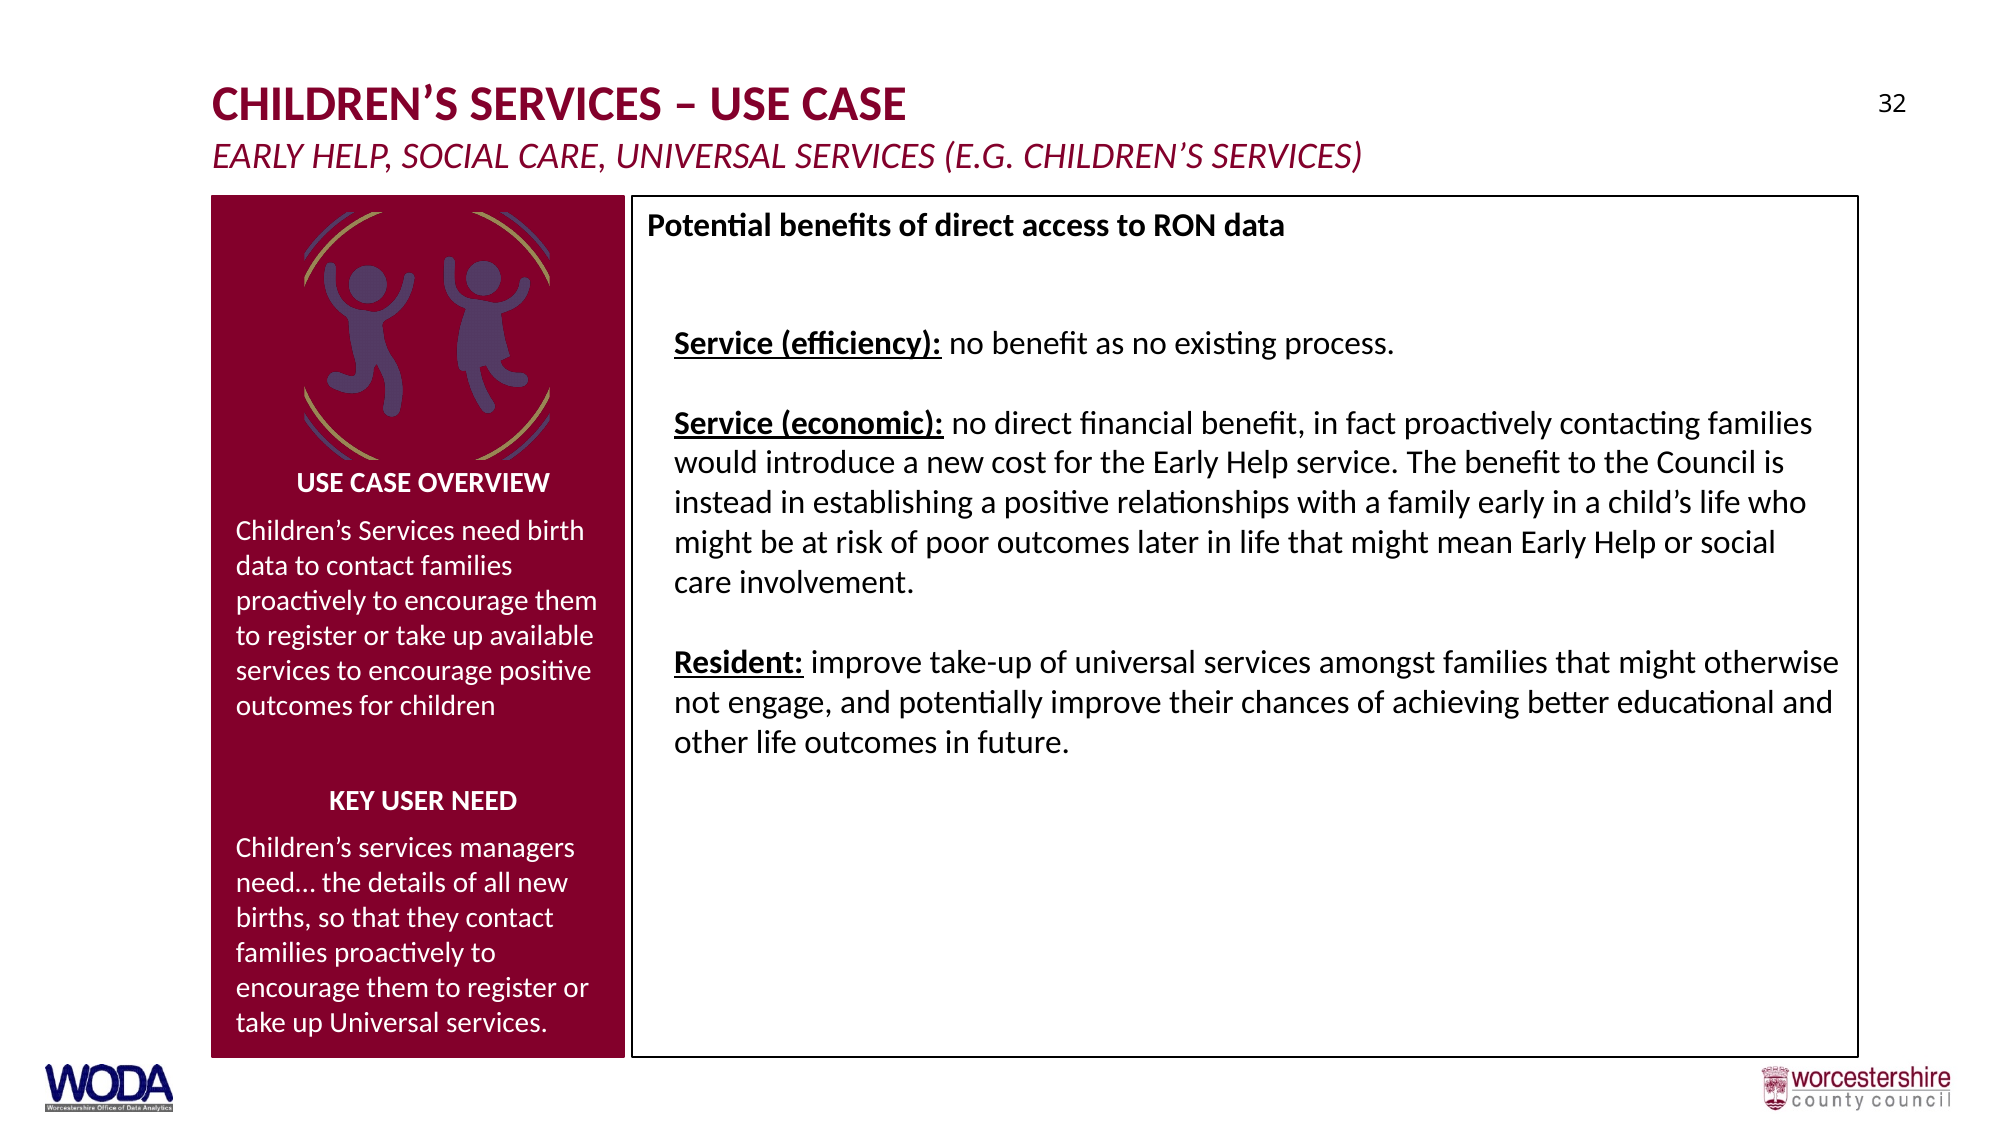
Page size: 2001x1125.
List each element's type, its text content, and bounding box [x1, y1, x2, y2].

picture [1749, 1055, 1971, 1121]
title CHILDREN’S SERVICES – USE CASE EARLY HELP, SOCIAL CARE, UNIVERSAL SERVICES (E.G. CHILDREN’S SERVICES) [212, 70, 1809, 183]
text_box [567, 985, 575, 995]
text_box [297, 983, 304, 995]
text_box USE CASE OVERVIEW Children’s Services need birth data to contact families proactively to encourage them to register or take up available services to encourage positive outcomes for children KEY USER NEED Children’s services managers need… the details of all new births, so that they contact families proactively to encourage them to register or take up Universal services. [220, 361, 633, 983]
text_box [212, 196, 625, 1057]
text_box [281, 985, 289, 995]
text_box Potential benefits of direct access to RON data Service (efficiency): no benefit as no existing process. Service (economic): no direct financial benefit, in fact proactively contacting families would introduce a new cost for the Early Help service. The benefit to the Council is instead in establishing a positive relationships with a family early in a child’s life who might be at risk of poor outcomes later in life that might mean Early Help or social care involvement. Resident: improve take-up of universal services amongst families that might otherwise not engage, and potentially improve their chances of achieving better educational and other life outcomes in future. [632, 196, 1858, 1057]
picture [304, 212, 550, 460]
slide_number <number> [1850, 87, 1907, 148]
text_box [449, 985, 457, 995]
picture [45, 1064, 173, 1112]
